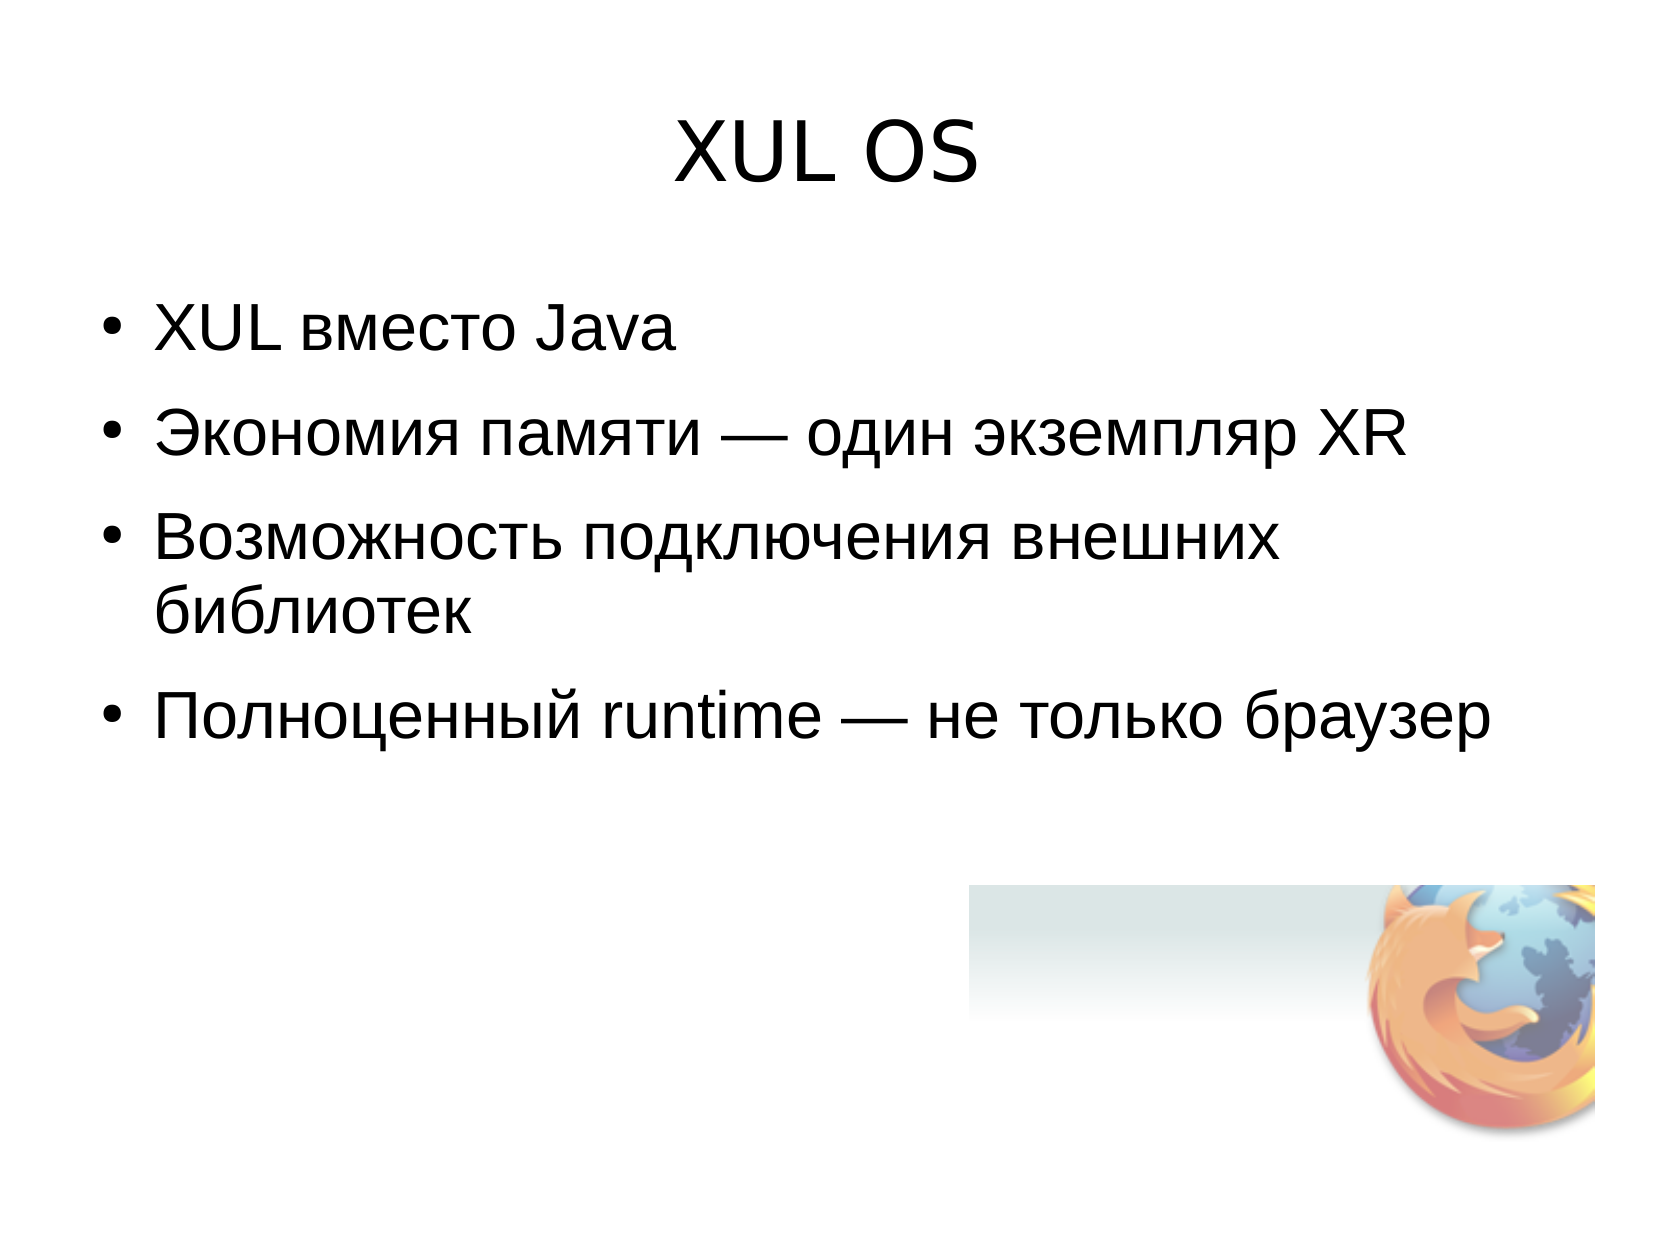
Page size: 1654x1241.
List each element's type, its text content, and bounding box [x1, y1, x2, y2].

list XUL вместо Java Экономия памяти — один экземпляр XR Возможность подключения внешних библиотек Полноценный runtime — не только браузер [82, 290, 1571, 1094]
title XUL OS [82, 56, 1571, 250]
picture [969, 885, 1595, 1168]
